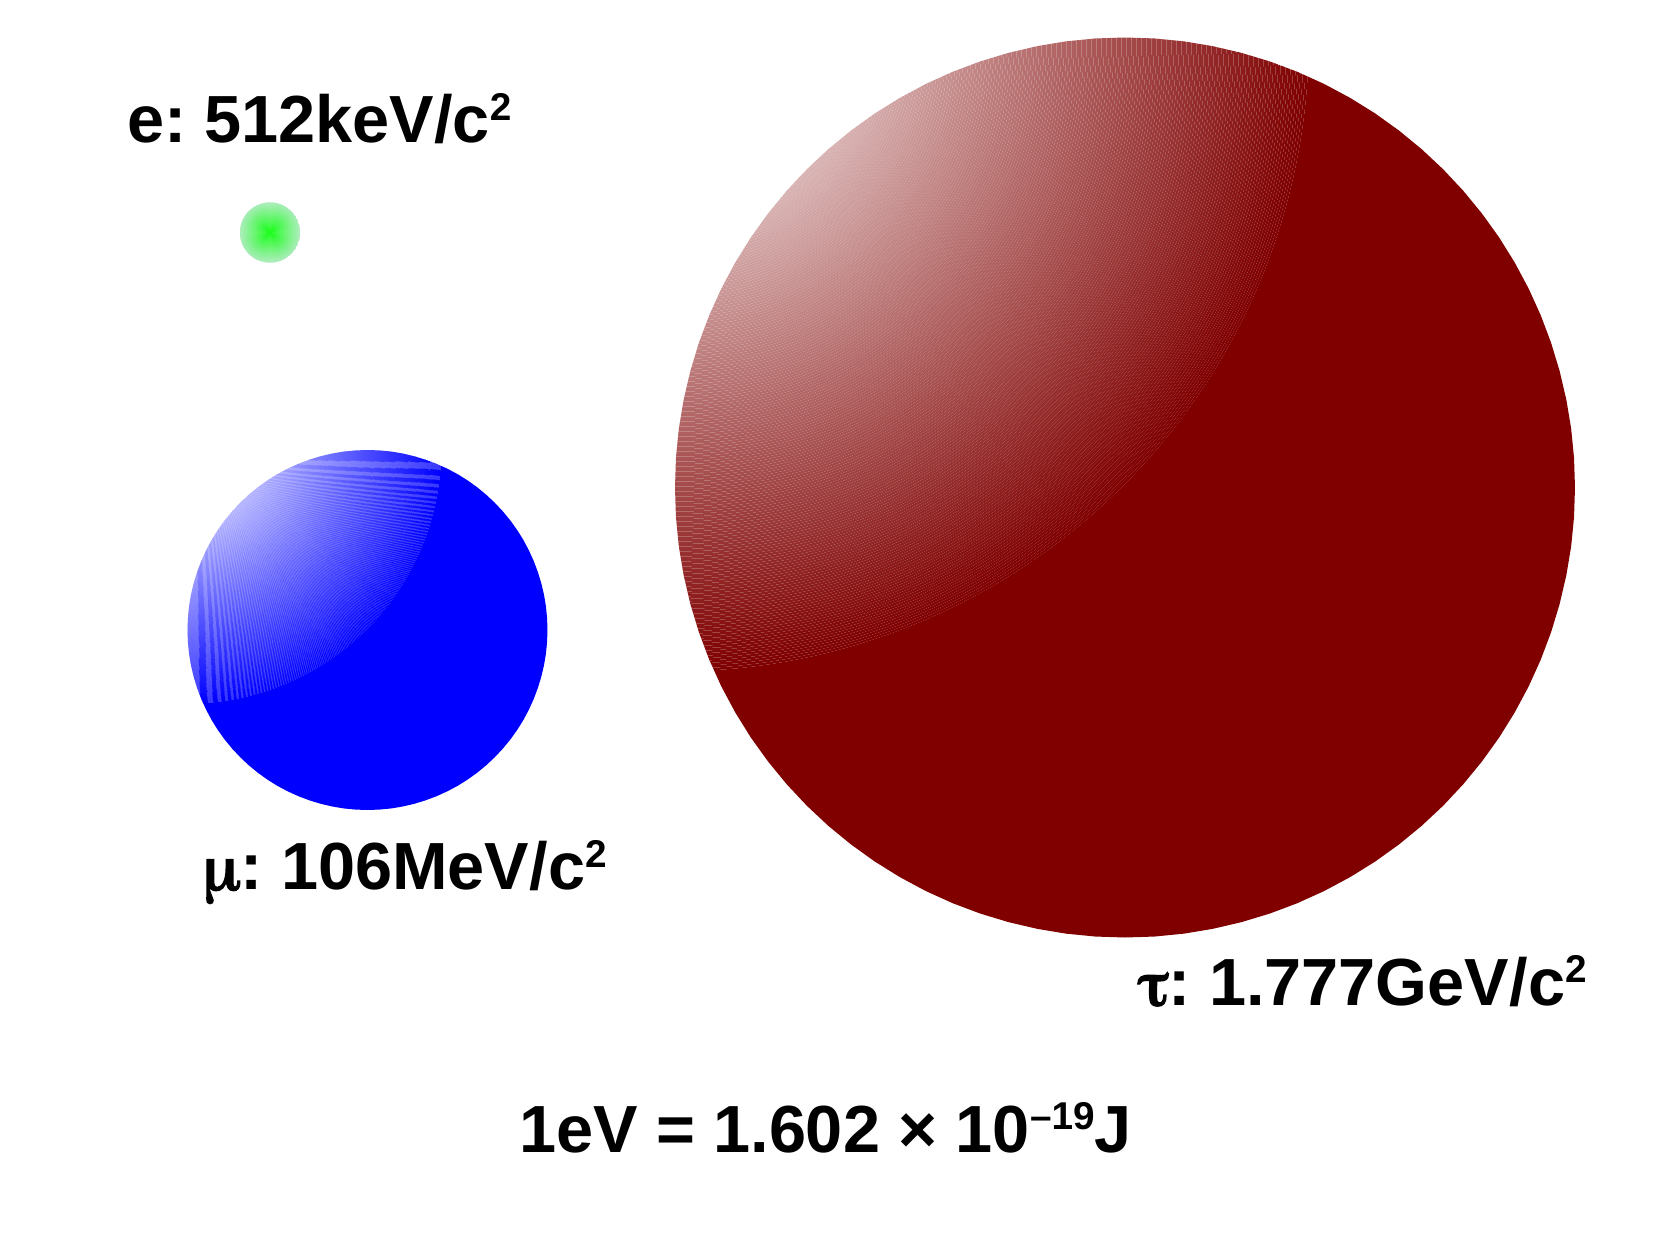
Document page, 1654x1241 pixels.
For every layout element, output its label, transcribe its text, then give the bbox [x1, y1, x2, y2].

text_box m: 106MeV/c2 [187, 821, 620, 938]
text_box [240, 202, 301, 263]
text_box [675, 37, 1576, 938]
text_box e: 512keV/c2 [112, 75, 521, 191]
text_box 1eV = 1.602 × 10–19J [504, 1084, 1141, 1201]
text_box t: 1.777GeV/c2 [1125, 937, 1601, 1054]
text_box [187, 450, 548, 811]
